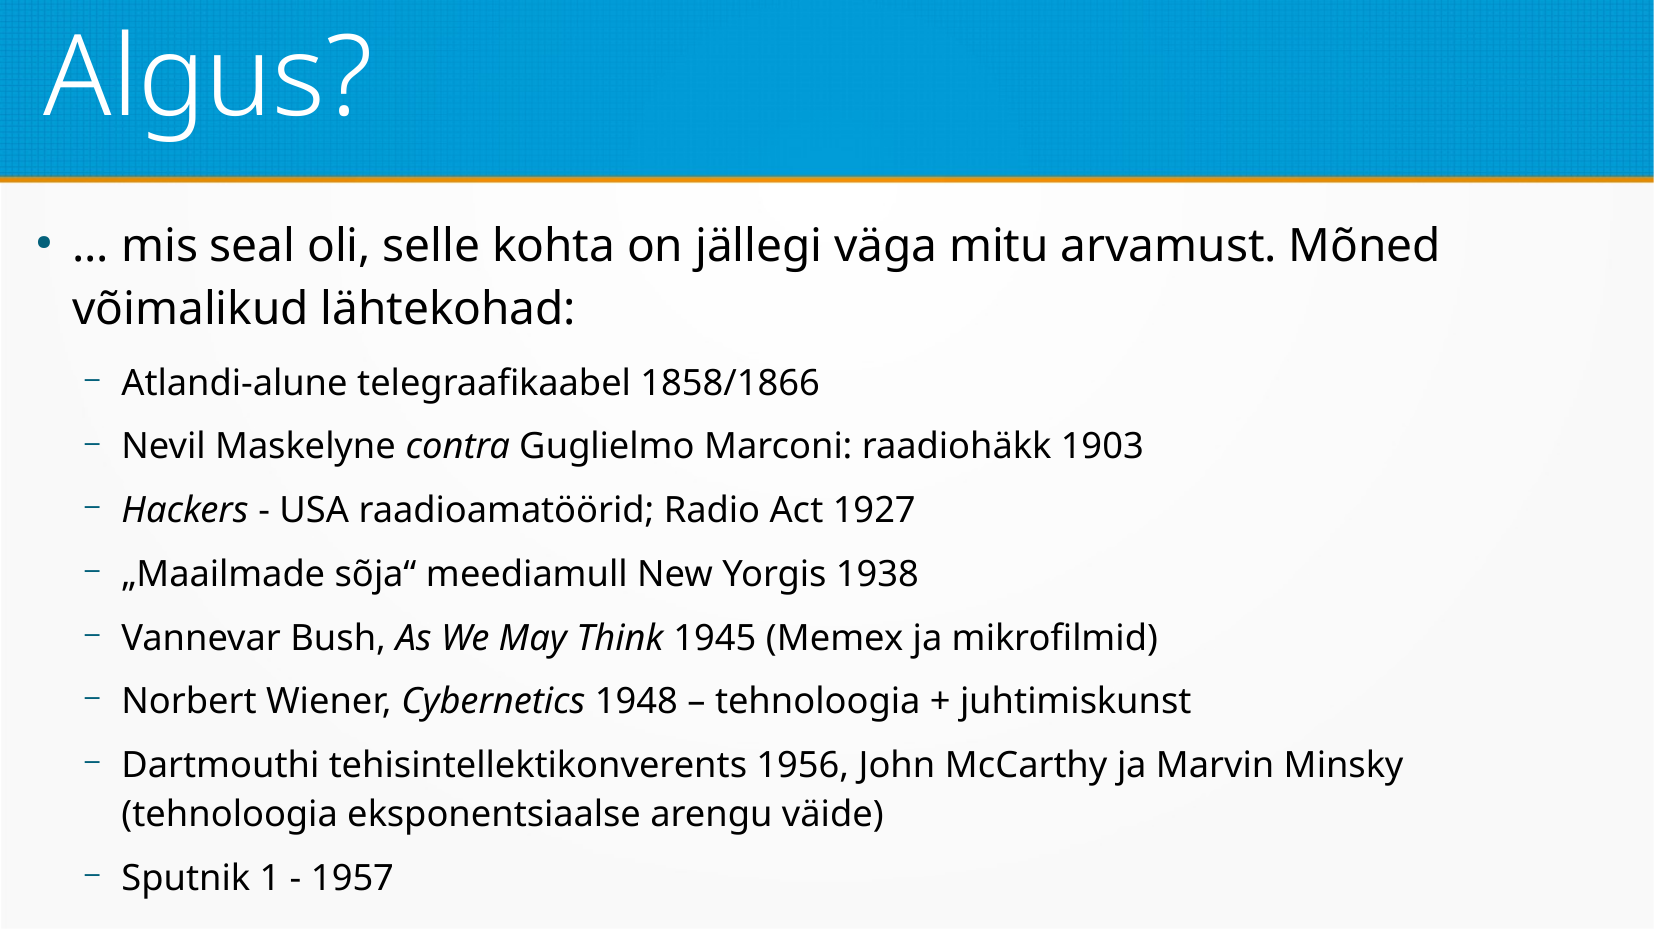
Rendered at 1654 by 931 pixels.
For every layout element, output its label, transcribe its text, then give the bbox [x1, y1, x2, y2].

picture [0, 175, 1654, 931]
list ... mis seal oli, selle kohta on jällegi väga mitu arvamust. Mõned võimalikud lähtekohad: Atlandi-alune telegraafikaabel 1858/1866 Nevil Maskelyne contra Guglielmo Marconi: raadiohäkk 1903 Hackers - USA raadioamatöörid; Radio Act 1927 „Maailmade sõja“ meediamull New Yorgis 1938 Vannevar Bush, As We May Think 1945 (Memex ja mikrofilmid) Norbert Wiener, Cybernetics 1948 – tehnoloogia + juhtimiskunst Dartmouthi tehisintellektikonverents 1956, John McCarthy ja Marvin Minsky (tehnoloogia eksponentsiaalse arengu väide) Sputnik 1 - 1957 [23, 212, 1607, 902]
title Algus? [43, 0, 1619, 149]
